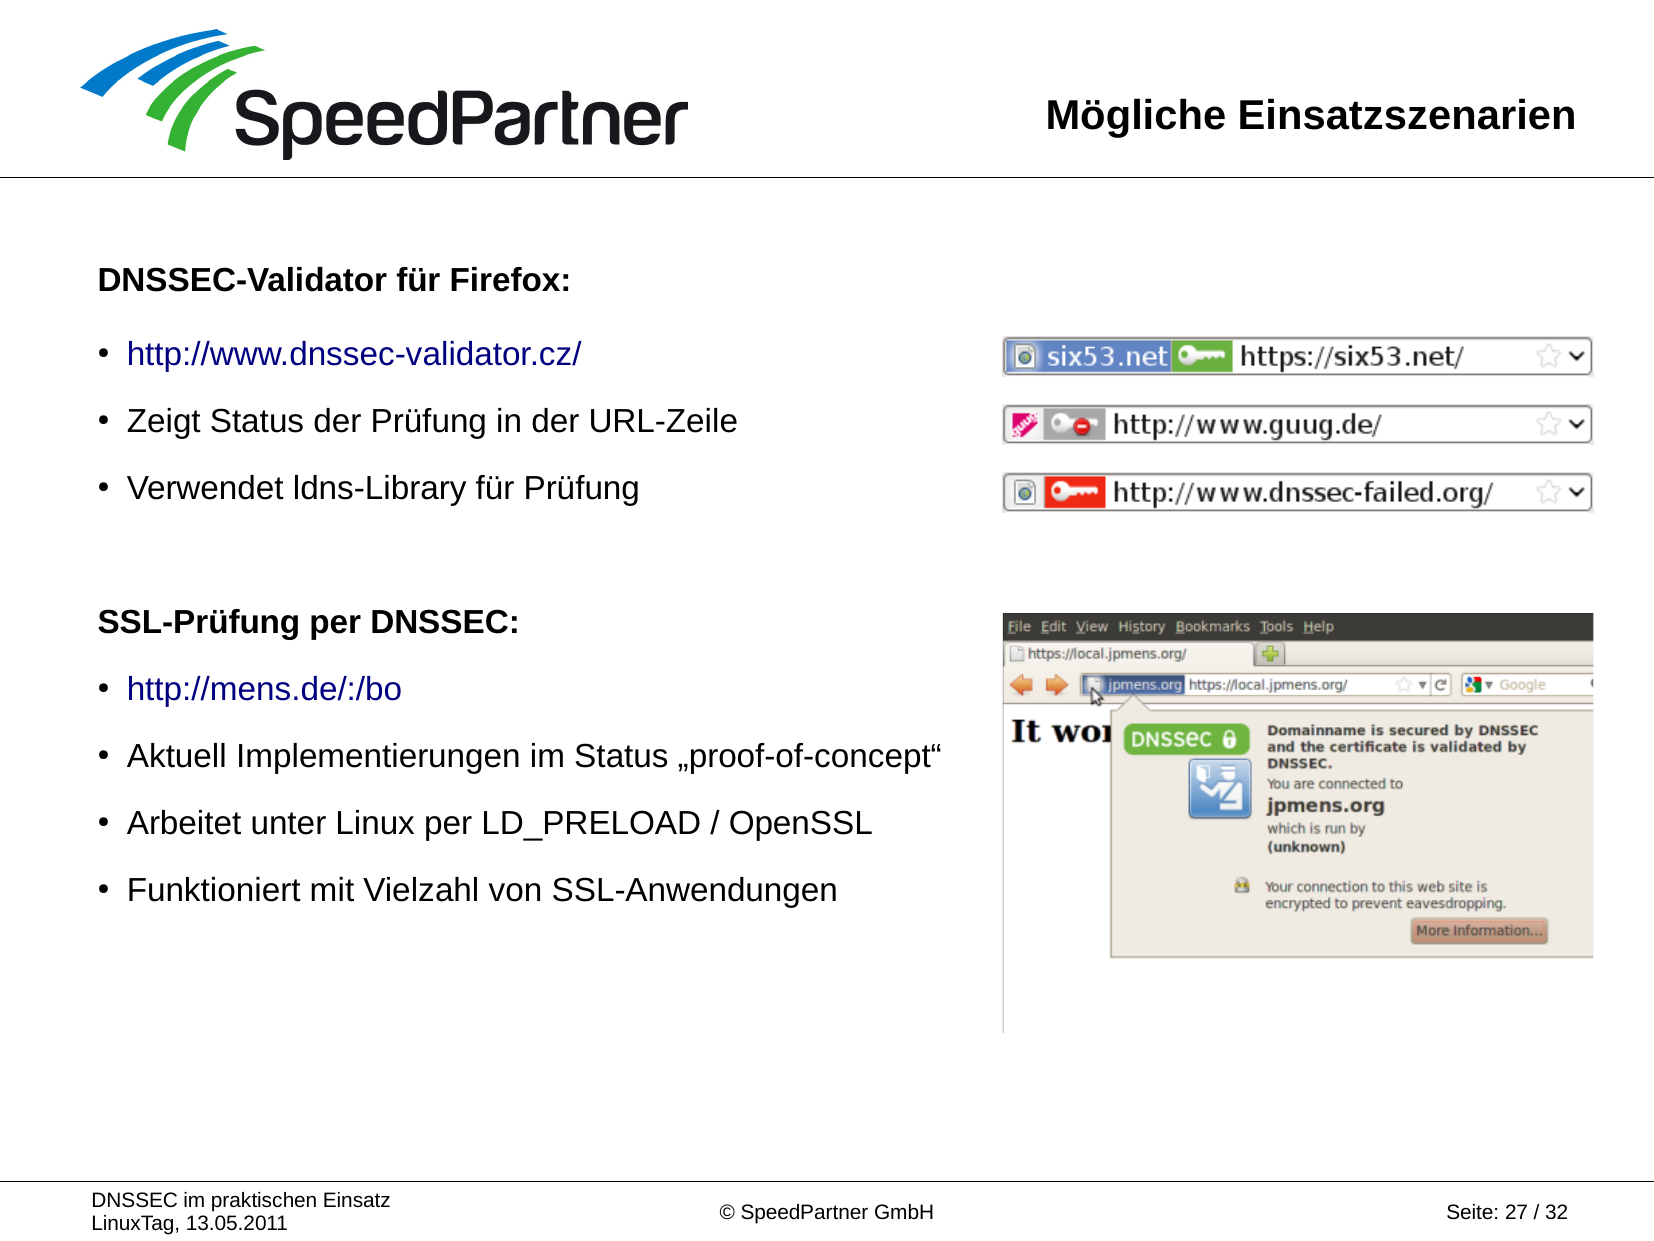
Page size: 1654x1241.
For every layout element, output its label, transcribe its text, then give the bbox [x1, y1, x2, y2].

picture [1002, 613, 1594, 1033]
title Mögliche Einsatzszenarien [590, 70, 1577, 160]
picture [1002, 472, 1594, 513]
text_box DNSSEC-Validator für Firefox: http://www.dnssec-validator.cz/ Zeigt Status der Prüfung in der URL-Zeile Verwendet ldns-Library für Prüfung SSL-Prüfung per DNSSEC: http://mens.de/:/bo Aktuell Implementierungen im Status „proof-of-concept“ Arbeitet unter Linux per LD_PRELOAD / OpenSSL Funktioniert mit Vielzahl von SSL-Anwendungen [82, 253, 1565, 1151]
picture [1002, 404, 1594, 445]
picture [1002, 336, 1594, 377]
picture [80, 29, 688, 160]
